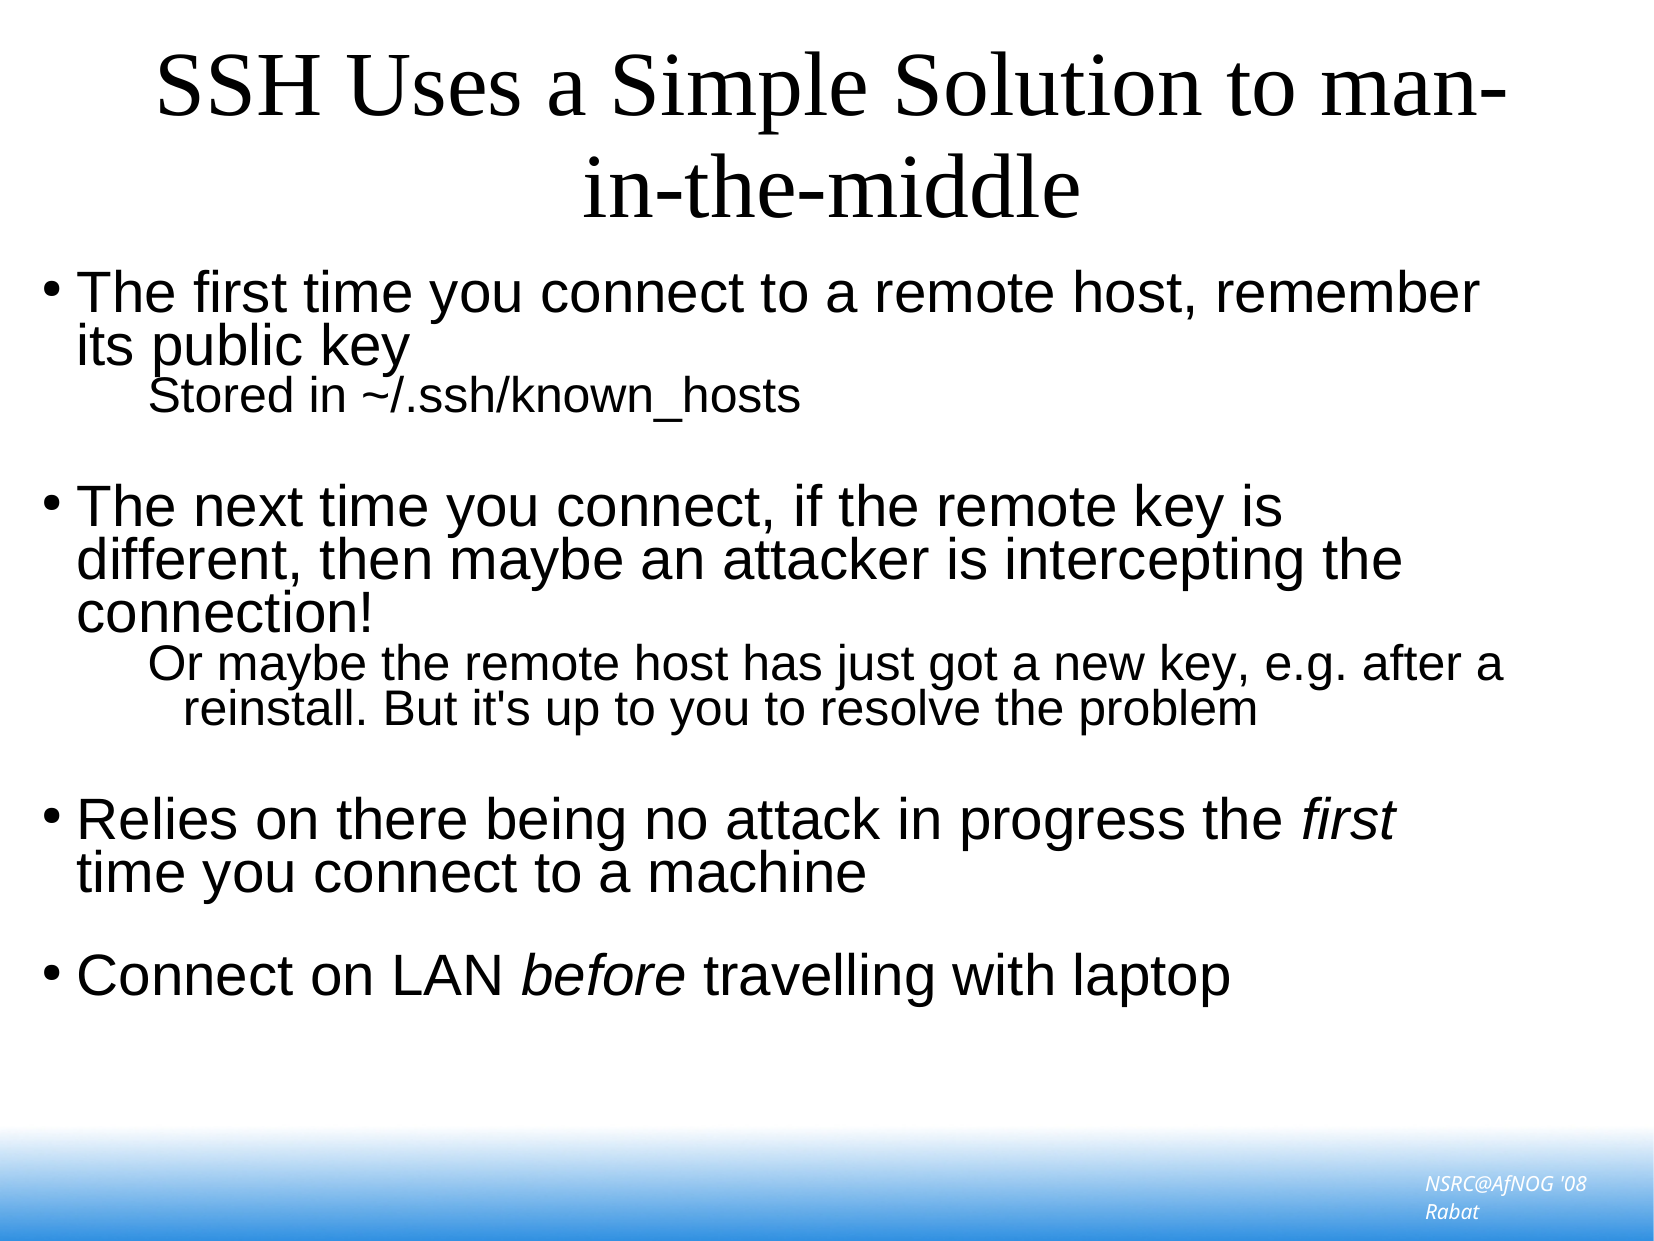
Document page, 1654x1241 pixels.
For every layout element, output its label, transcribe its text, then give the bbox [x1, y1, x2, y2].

picture [0, 1124, 1654, 1241]
list The first time you connect to a remote host, remember its public key Stored in ~/.ssh/known_hosts The next time you connect, if the remote key is different, then maybe an attacker is intercepting the connection! Or maybe the remote host has just got a new key, e.g. after a reinstall. But it's up to you to resolve the problem Relies on there being no attack in progress the first time you connect to a machine Connect on LAN before travelling with laptop [5, 269, 1519, 1205]
title SSH Uses a Simple Solution to man-in-the-middle [136, 33, 1530, 265]
